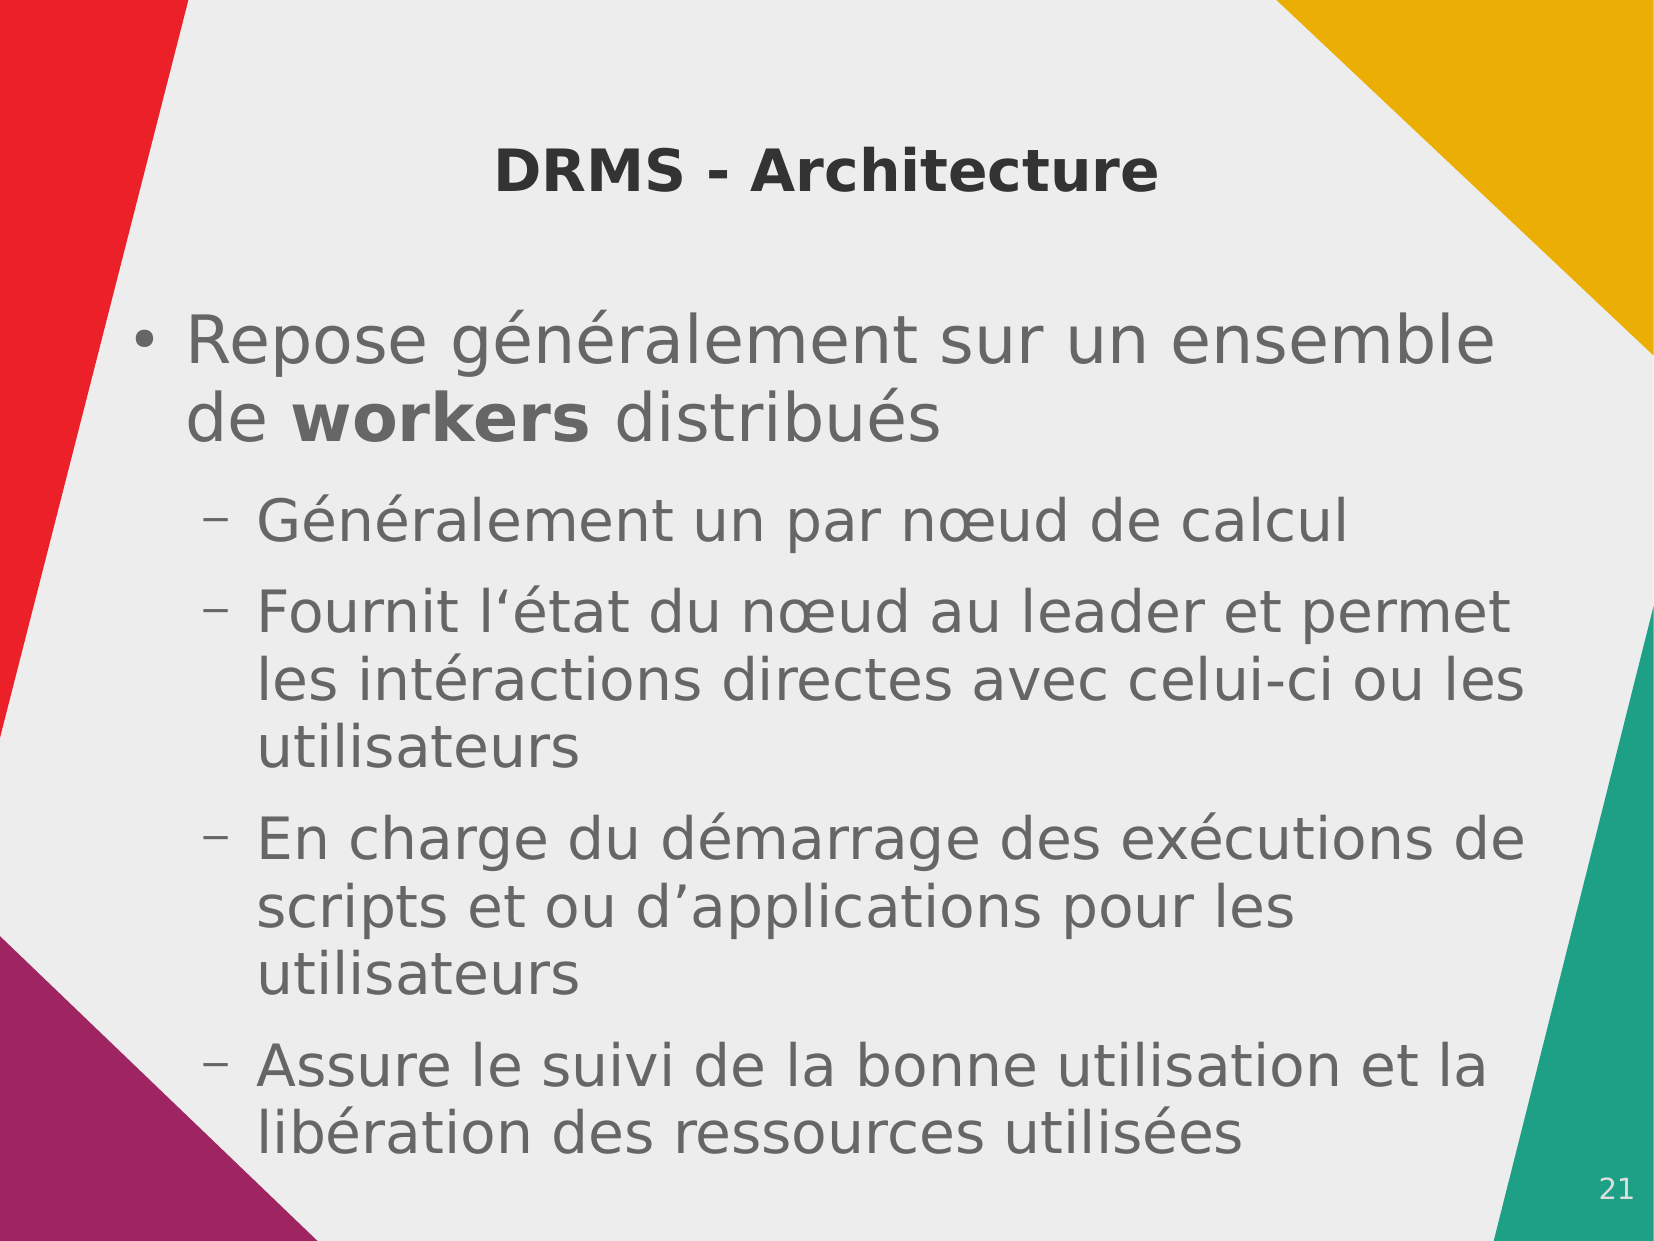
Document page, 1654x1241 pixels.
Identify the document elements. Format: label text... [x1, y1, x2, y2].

list Repose généralement sur un ensemble de workers distribués Généralement un par nœud de calcul Fournit l‘état du nœud au leader et permet les intéractions directes avec celui-ci ou les utilisateurs En charge du démarrage des exécutions de scripts et ou d’applications pour les utilisateurs Assure le suivi de la bonne utilisation et la libération des ressources utilisées [114, 302, 1539, 1217]
title DRMS - Architecture [114, 73, 1539, 271]
